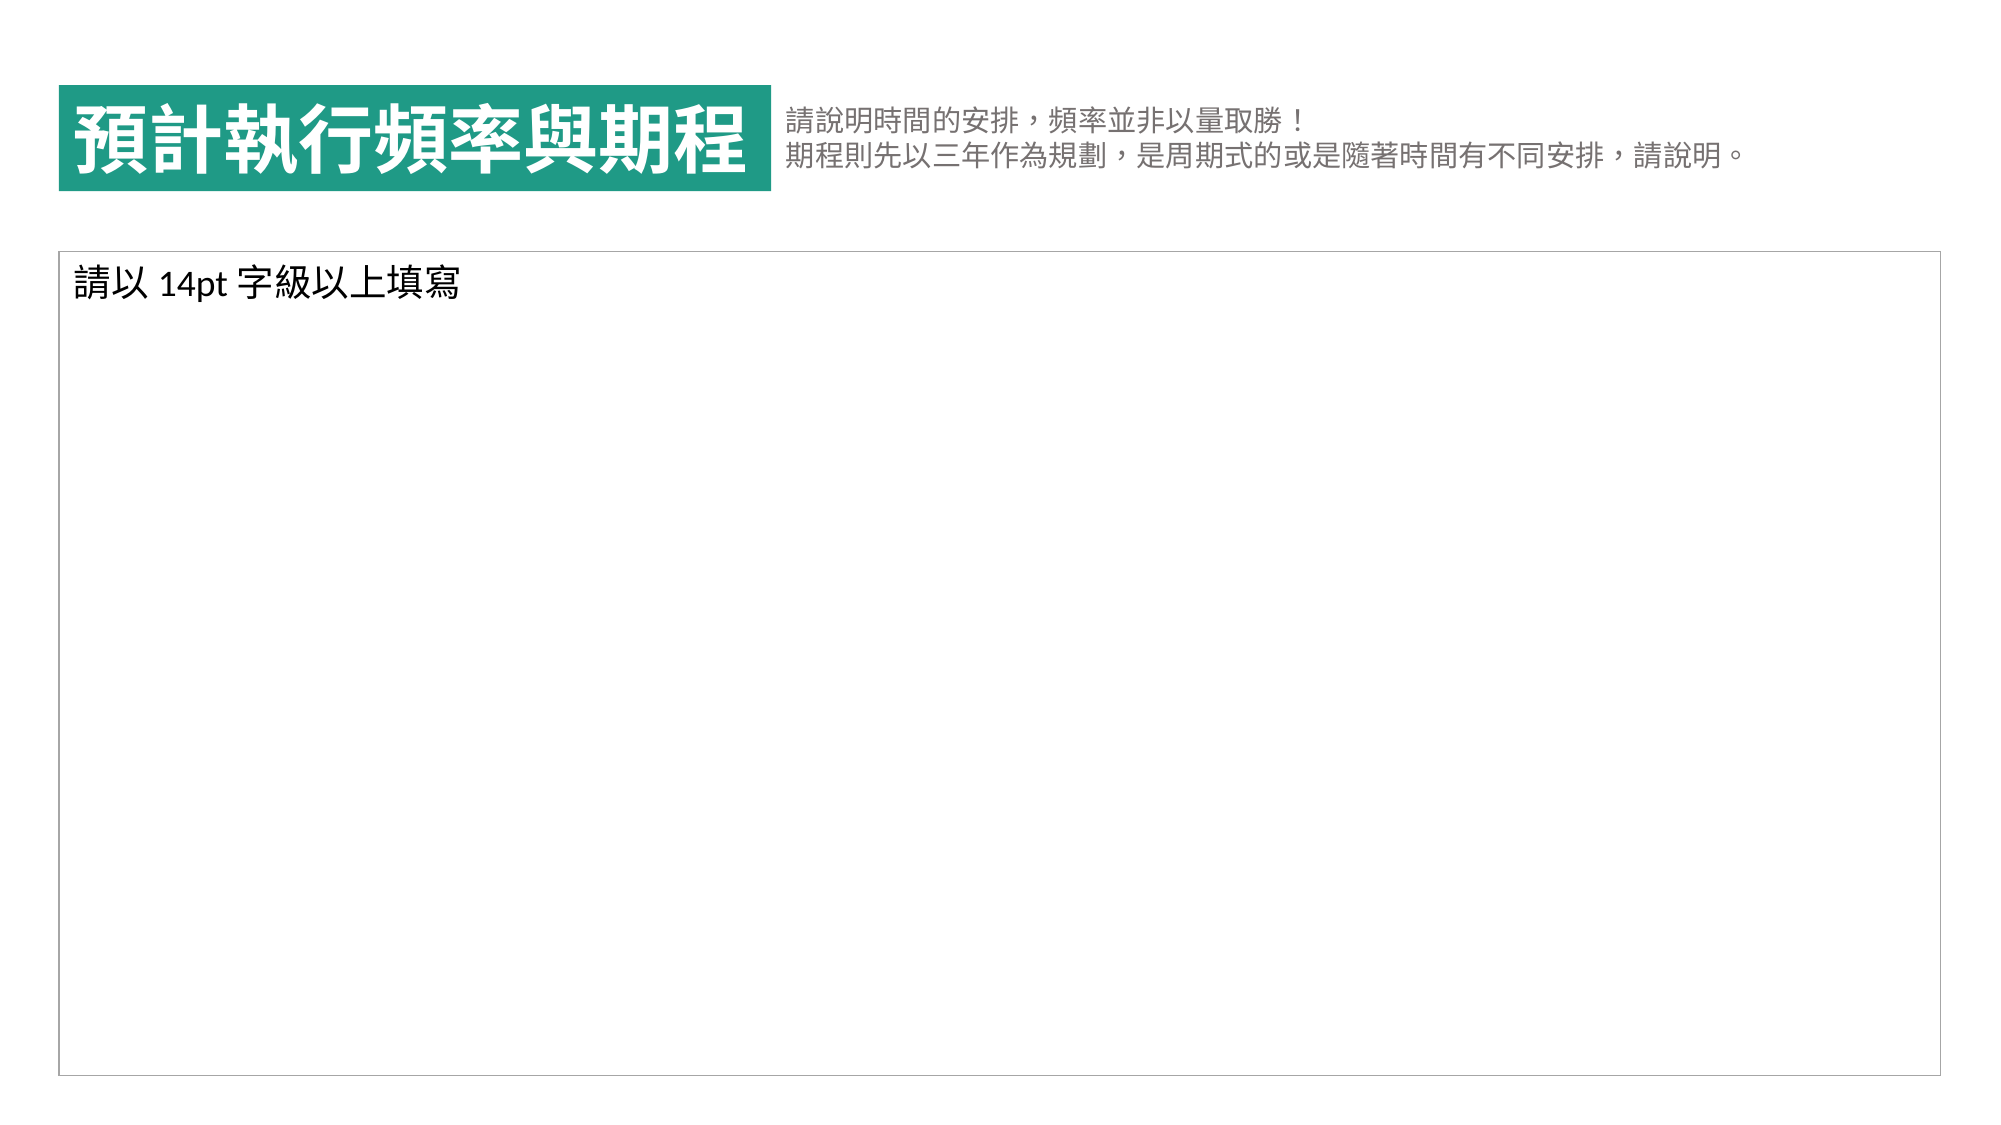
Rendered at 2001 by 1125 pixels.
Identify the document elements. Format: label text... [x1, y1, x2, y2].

text_box 預計執行頻率與期程 [58, 85, 772, 192]
text_box 請以14pt字級以上填寫 [58, 251, 1941, 1076]
text_box 請說明時間的安排，頻率並非以量取勝！ 期程則先以三年作為規劃，是周期式的或是隨著時間有不同安排，請說明。 [772, 95, 1893, 182]
